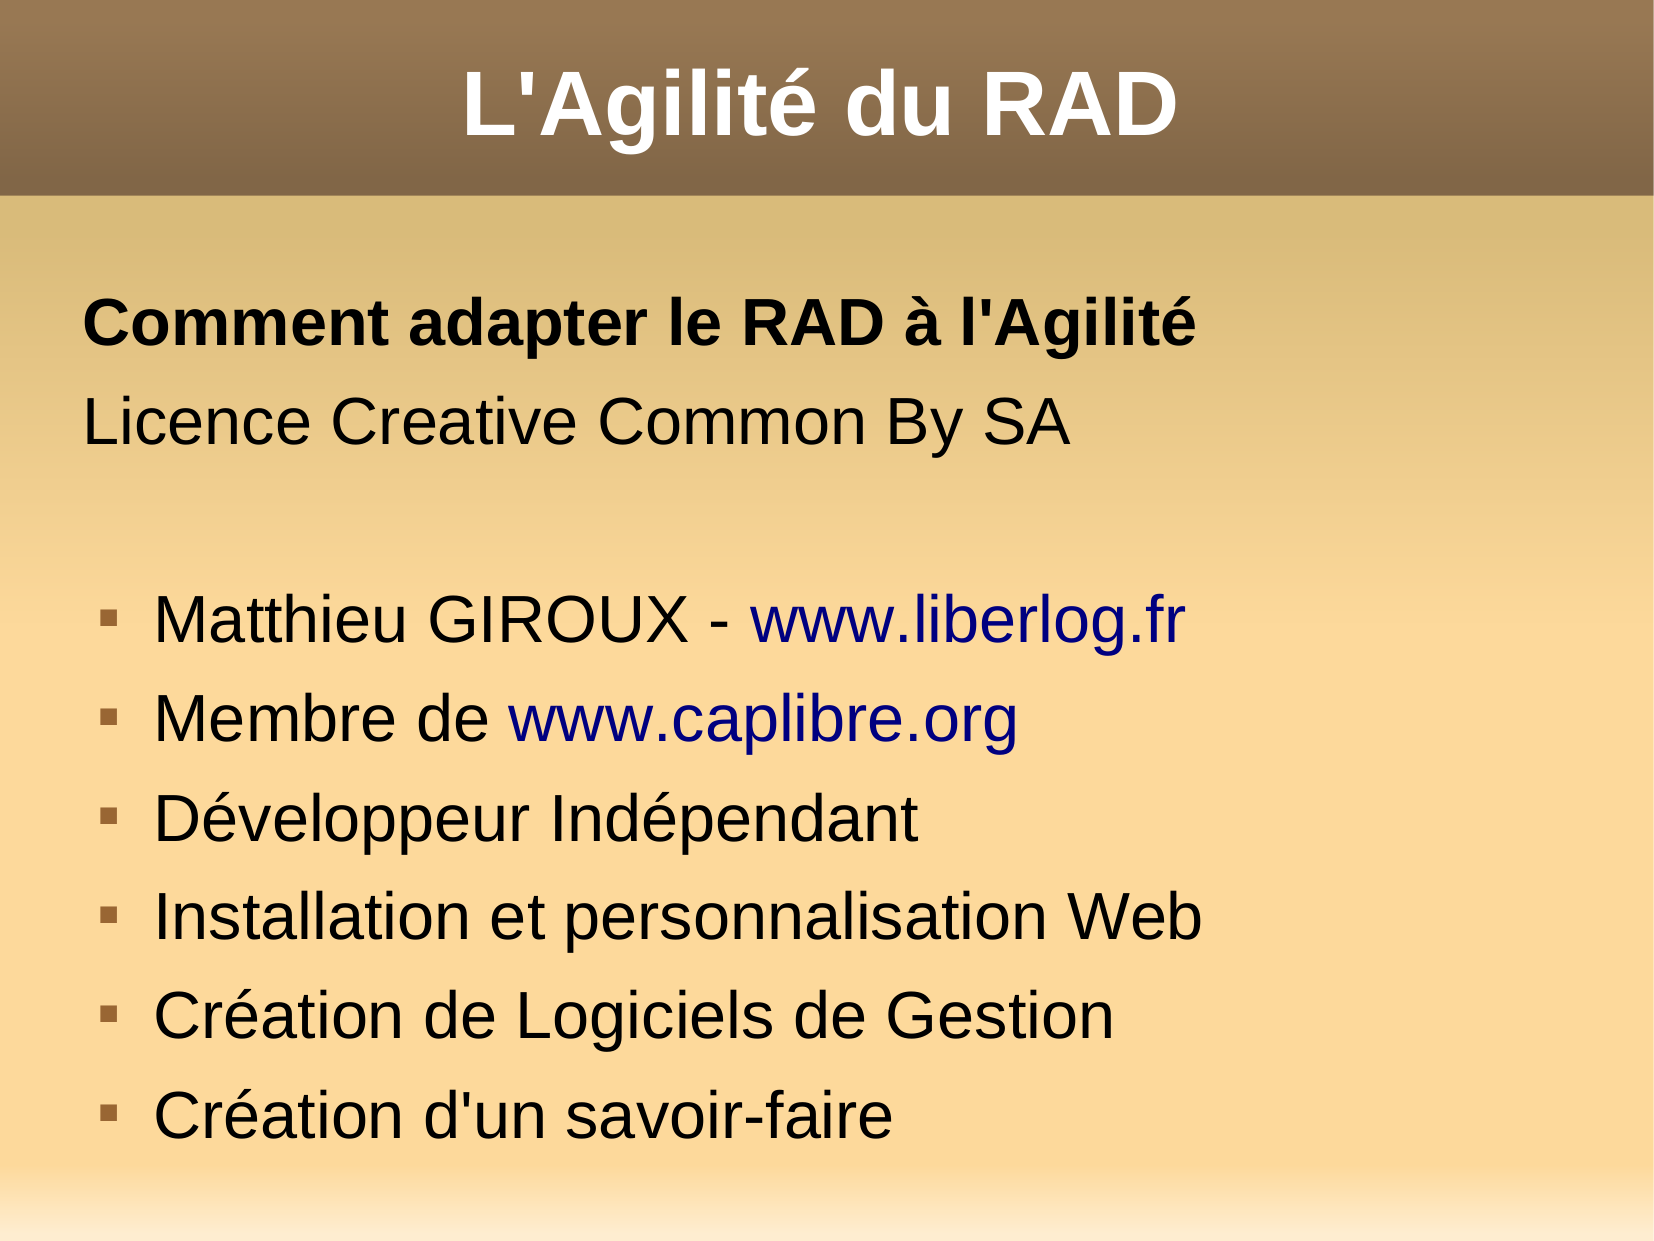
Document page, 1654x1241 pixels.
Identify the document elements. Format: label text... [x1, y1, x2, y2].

title L'Agilité du RAD [76, 0, 1565, 208]
list Comment adapter le RAD à l'Agilité Licence Creative Common By SA Matthieu GIROUX - www.liberlog.fr Membre de www.caplibre.org Développeur Indépendant Installation et personnalisation Web Création de Logiciels de Gestion Création d'un savoir-faire [82, 290, 1571, 1241]
picture [0, 0, 1654, 1241]
